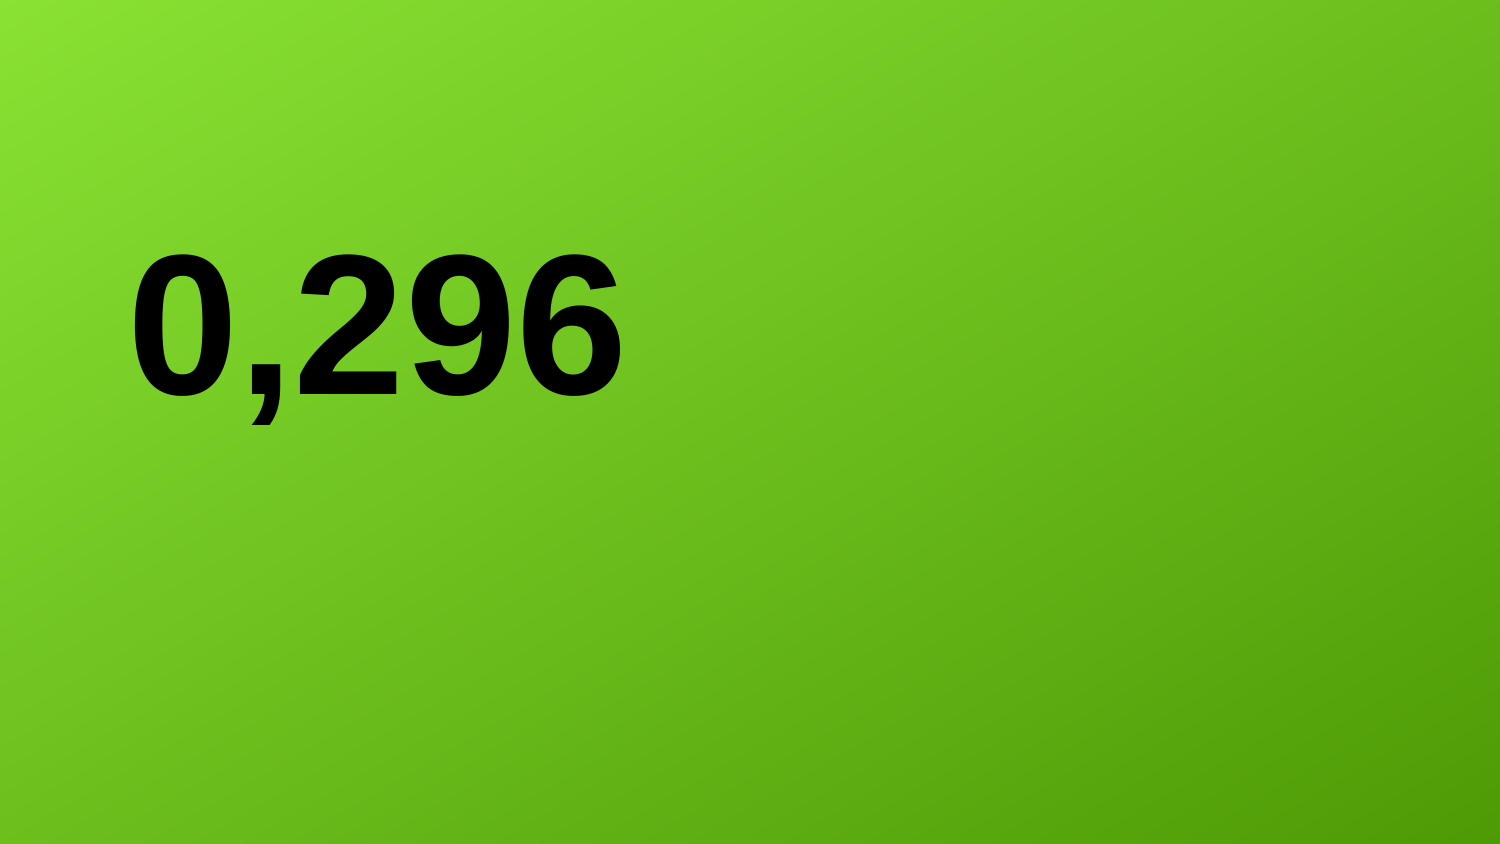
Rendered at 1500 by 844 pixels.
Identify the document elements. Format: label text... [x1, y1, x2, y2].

text_box 0,296 [112, 259, 1388, 450]
text_box 0,296 [440, 276, 480, 326]
text_box 0,296 [162, 276, 202, 374]
text_box 0,296 [552, 326, 592, 375]
